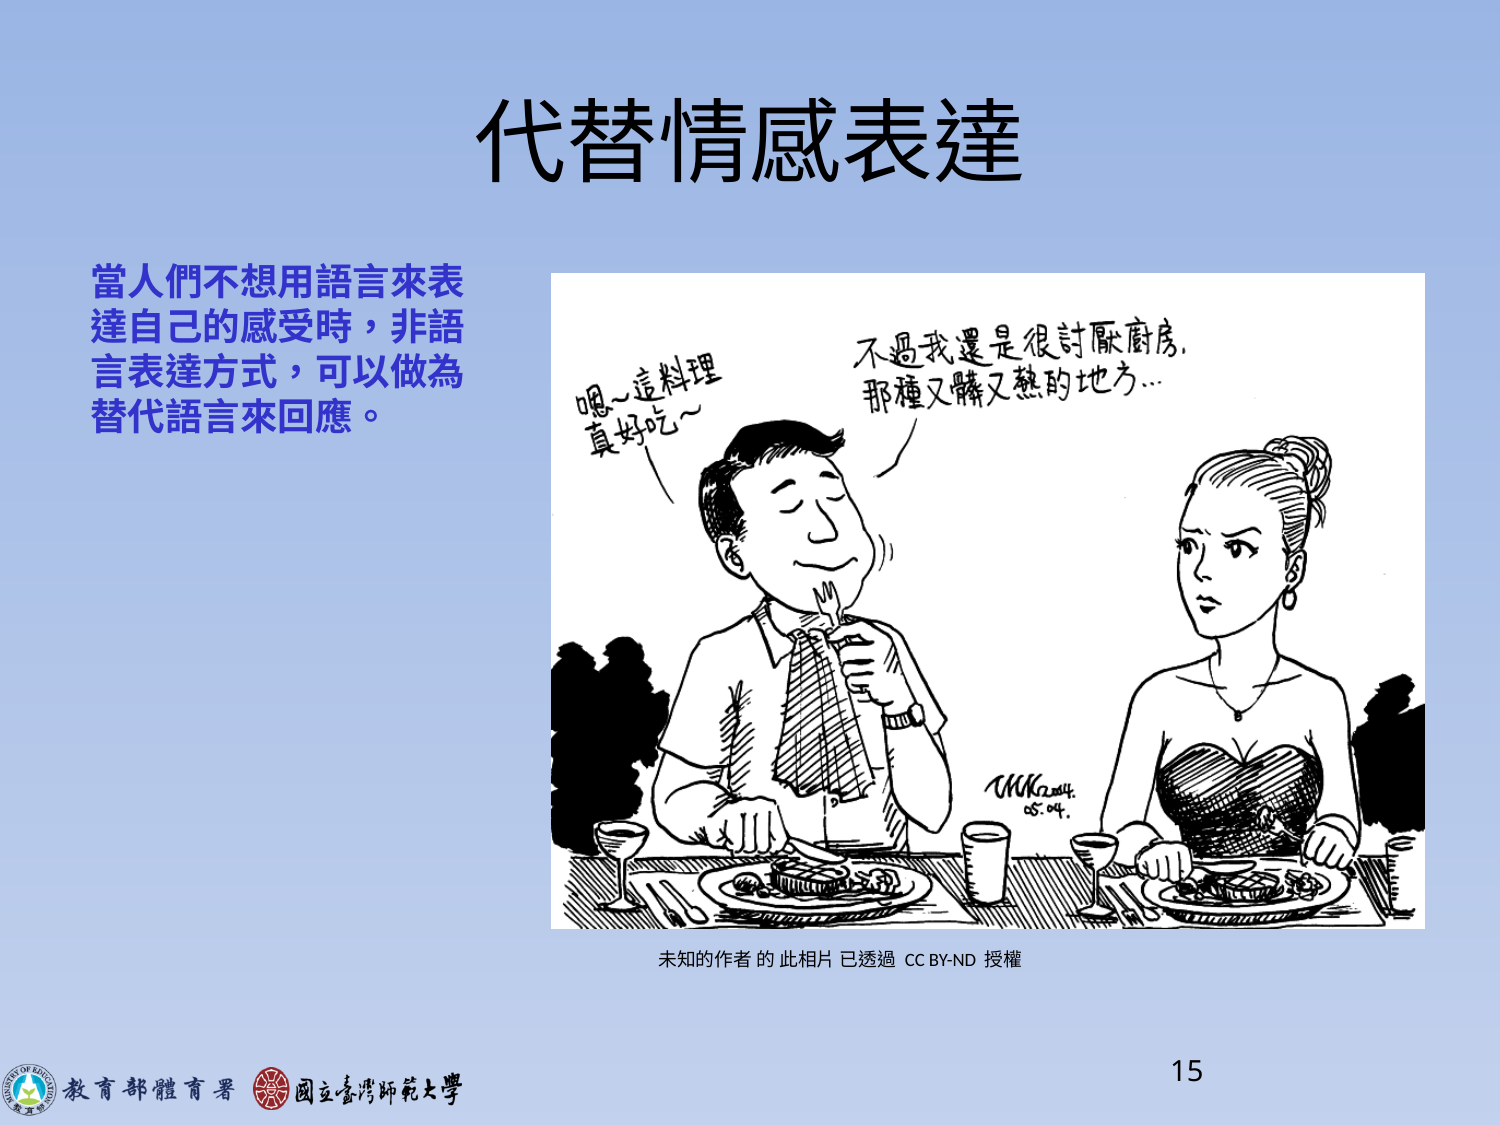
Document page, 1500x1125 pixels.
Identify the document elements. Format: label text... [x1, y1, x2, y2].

text_box 未知的作者 的 此相片 已透過 CC BY-ND 授權 [643, 939, 1425, 978]
picture [551, 273, 1425, 929]
text_box 當人們不想用語言來表達自己的感受時，非語言表達方式，可以做為替代語言來回應。 [75, 250, 502, 493]
title 代替情感表達 [75, 45, 1426, 233]
text_box [1155, 1024, 1468, 1100]
